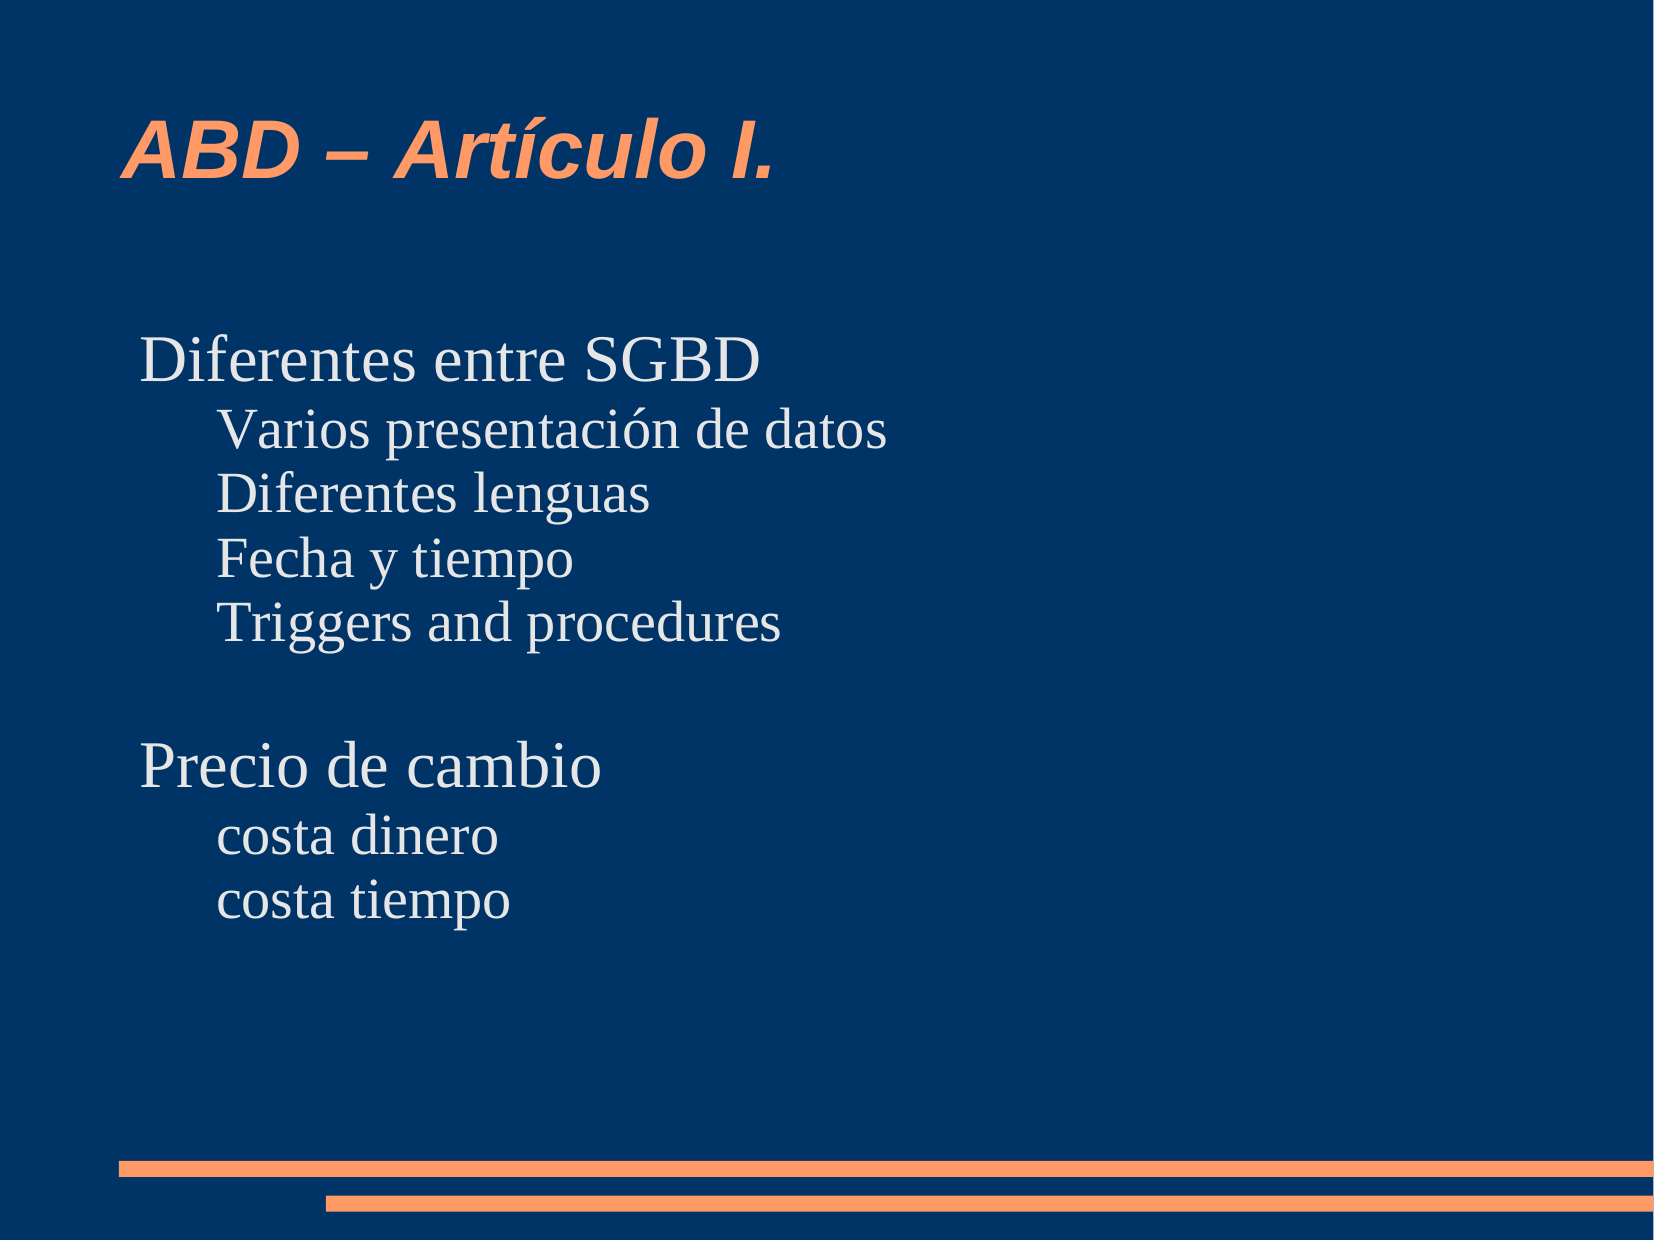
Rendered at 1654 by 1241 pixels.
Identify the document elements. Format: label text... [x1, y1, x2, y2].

title ABD – Artículo I. [121, 53, 1534, 247]
list Diferentes entre SGBD Varios presentación de datos Diferentes lenguas Fecha y tiempo Triggers and procedures Precio de cambio costa dinero costa tiempo [121, 322, 1561, 1118]
